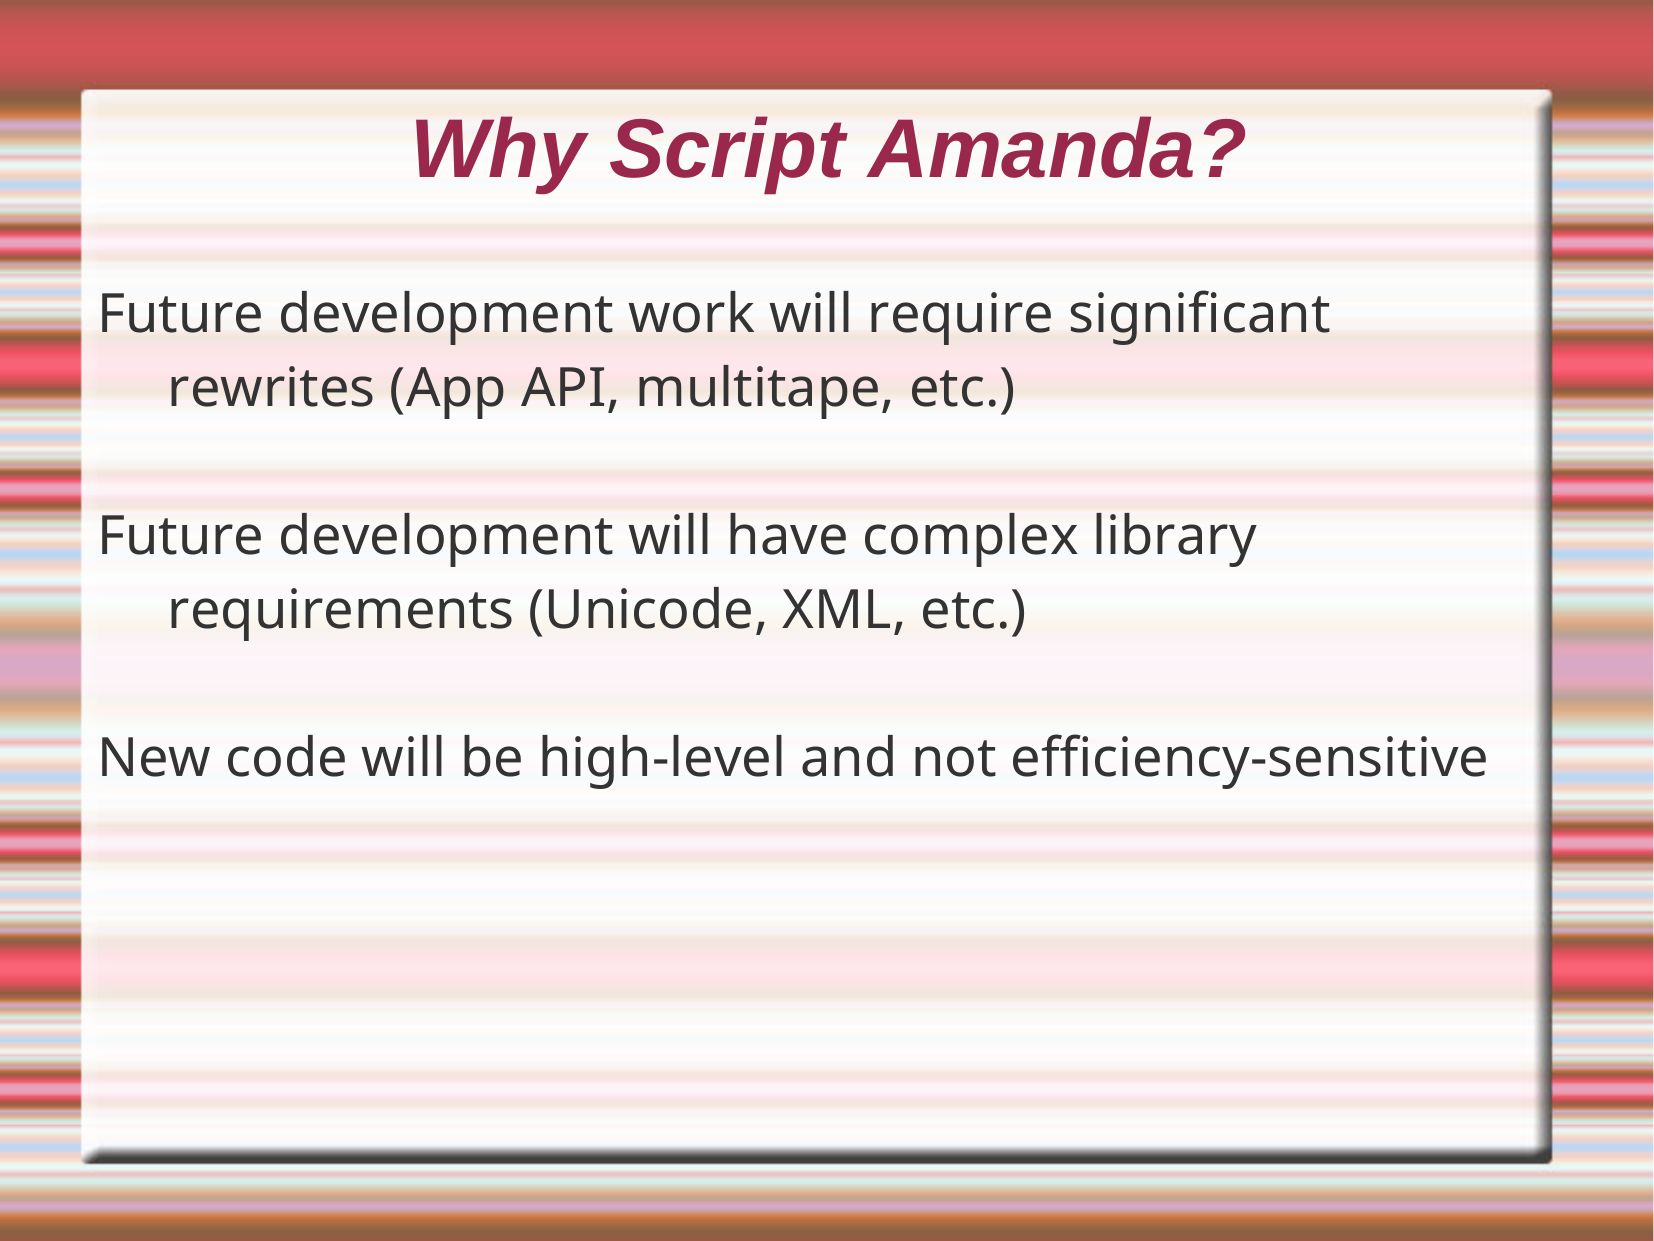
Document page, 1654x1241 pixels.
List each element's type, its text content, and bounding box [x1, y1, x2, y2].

list Future development work will require significant rewrites (App API, multitape, etc.) Future development will have complex library requirements (Unicode, XML, etc.) New code will be high-level and not efficiency-sensitive [85, 274, 1532, 1079]
title Why Script Amanda? [84, 52, 1574, 245]
picture [0, 0, 1654, 1241]
